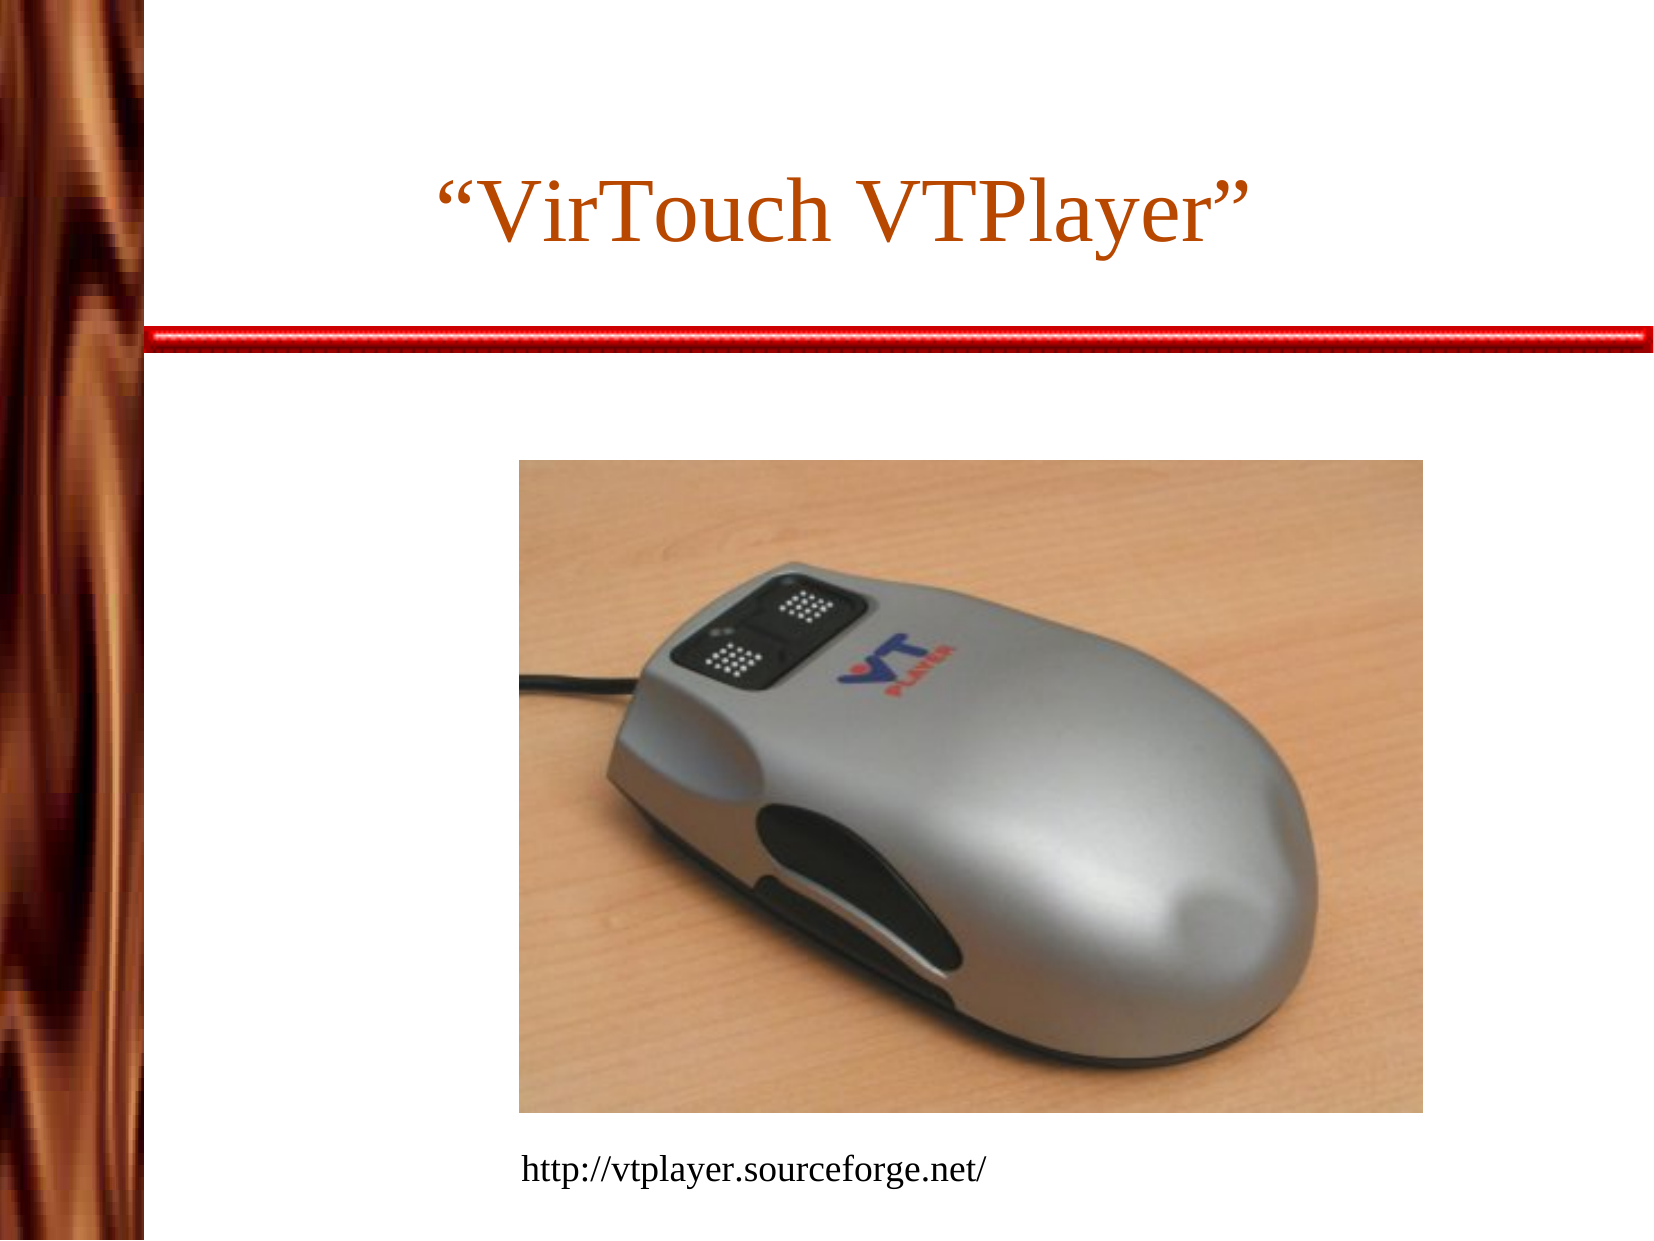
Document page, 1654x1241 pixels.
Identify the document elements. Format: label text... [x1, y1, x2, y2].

picture [0, 0, 1654, 1240]
title “VirTouch VTPlayer” [121, 100, 1533, 312]
picture [519, 460, 1423, 1113]
text_box http://vtplayer.sourceforge.net/ [521, 1144, 1143, 1200]
